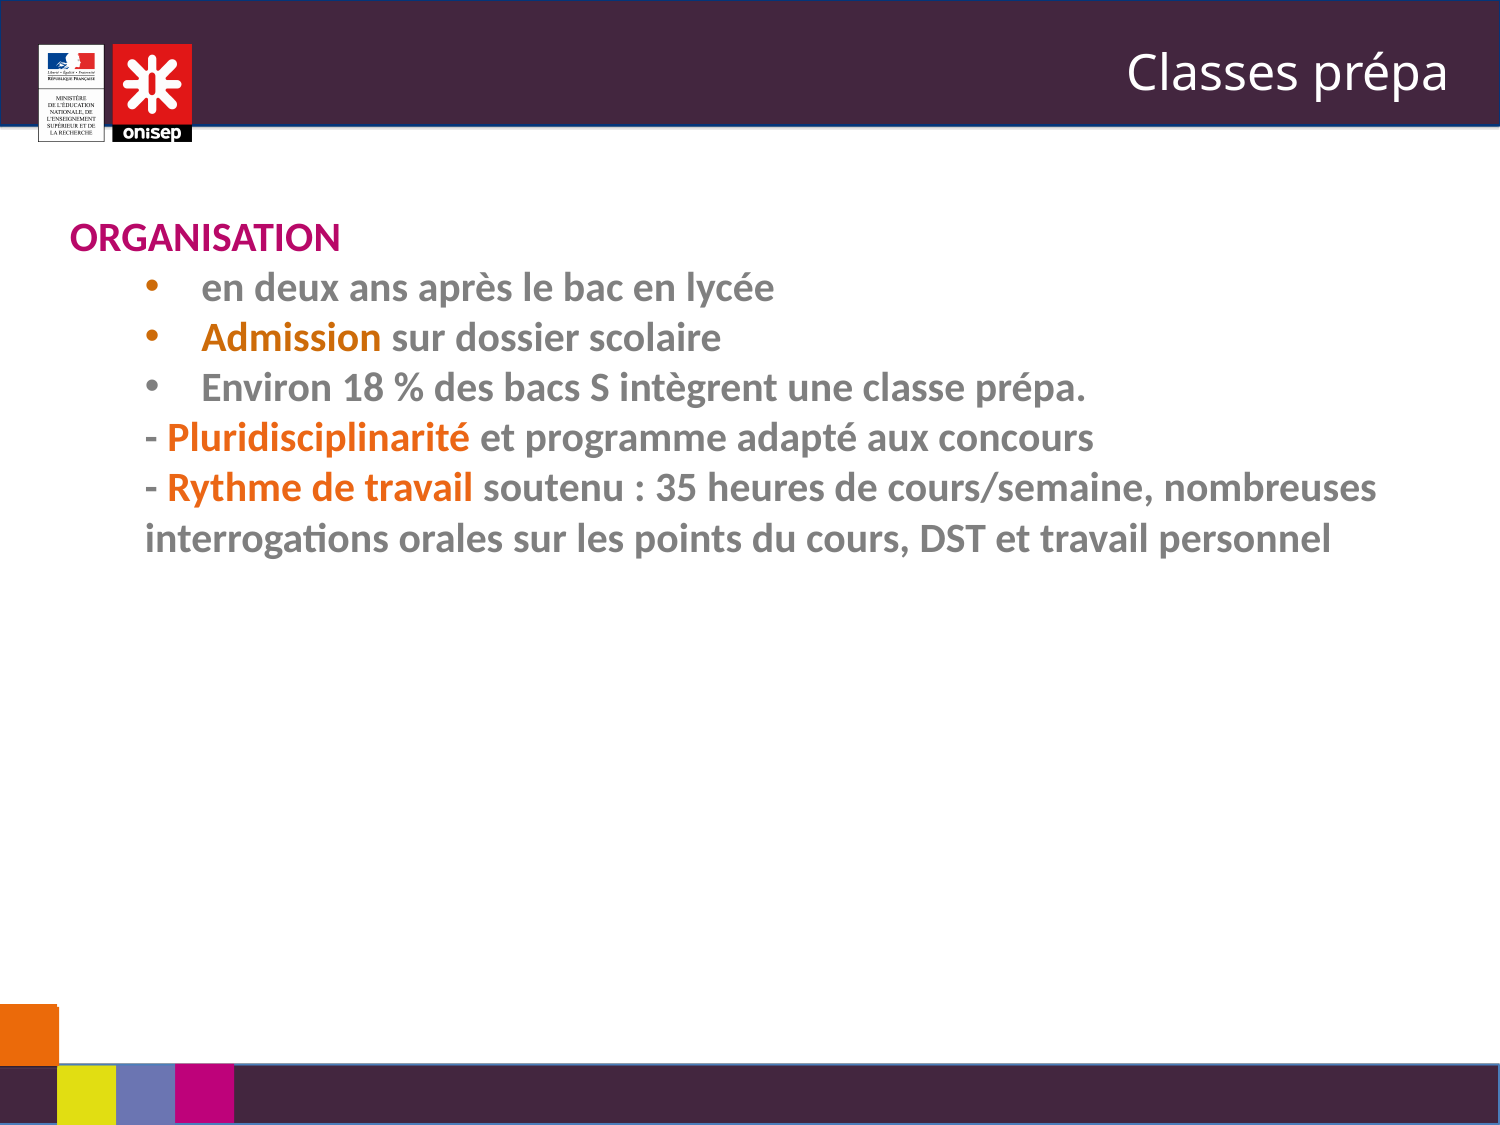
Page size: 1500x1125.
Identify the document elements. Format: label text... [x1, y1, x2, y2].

text_box ORGANISATION en deux ans après le bac en lycée Admission sur dossier scolaire Environ 18 % des bacs S intègrent une classe prépa. - Pluridisciplinarité et programme adapté aux concours - Rythme de travail soutenu : 35 heures de cours/semaine, nombreuses interrogations orales sur les points du cours, DST et travail personnel [55, 152, 1394, 718]
text_box [0, 0, 1500, 125]
text_box [0, 1006, 60, 1066]
picture [0, 1004, 1500, 1125]
picture [0, 44, 1500, 142]
text_box Classes prépa [386, 30, 1465, 111]
